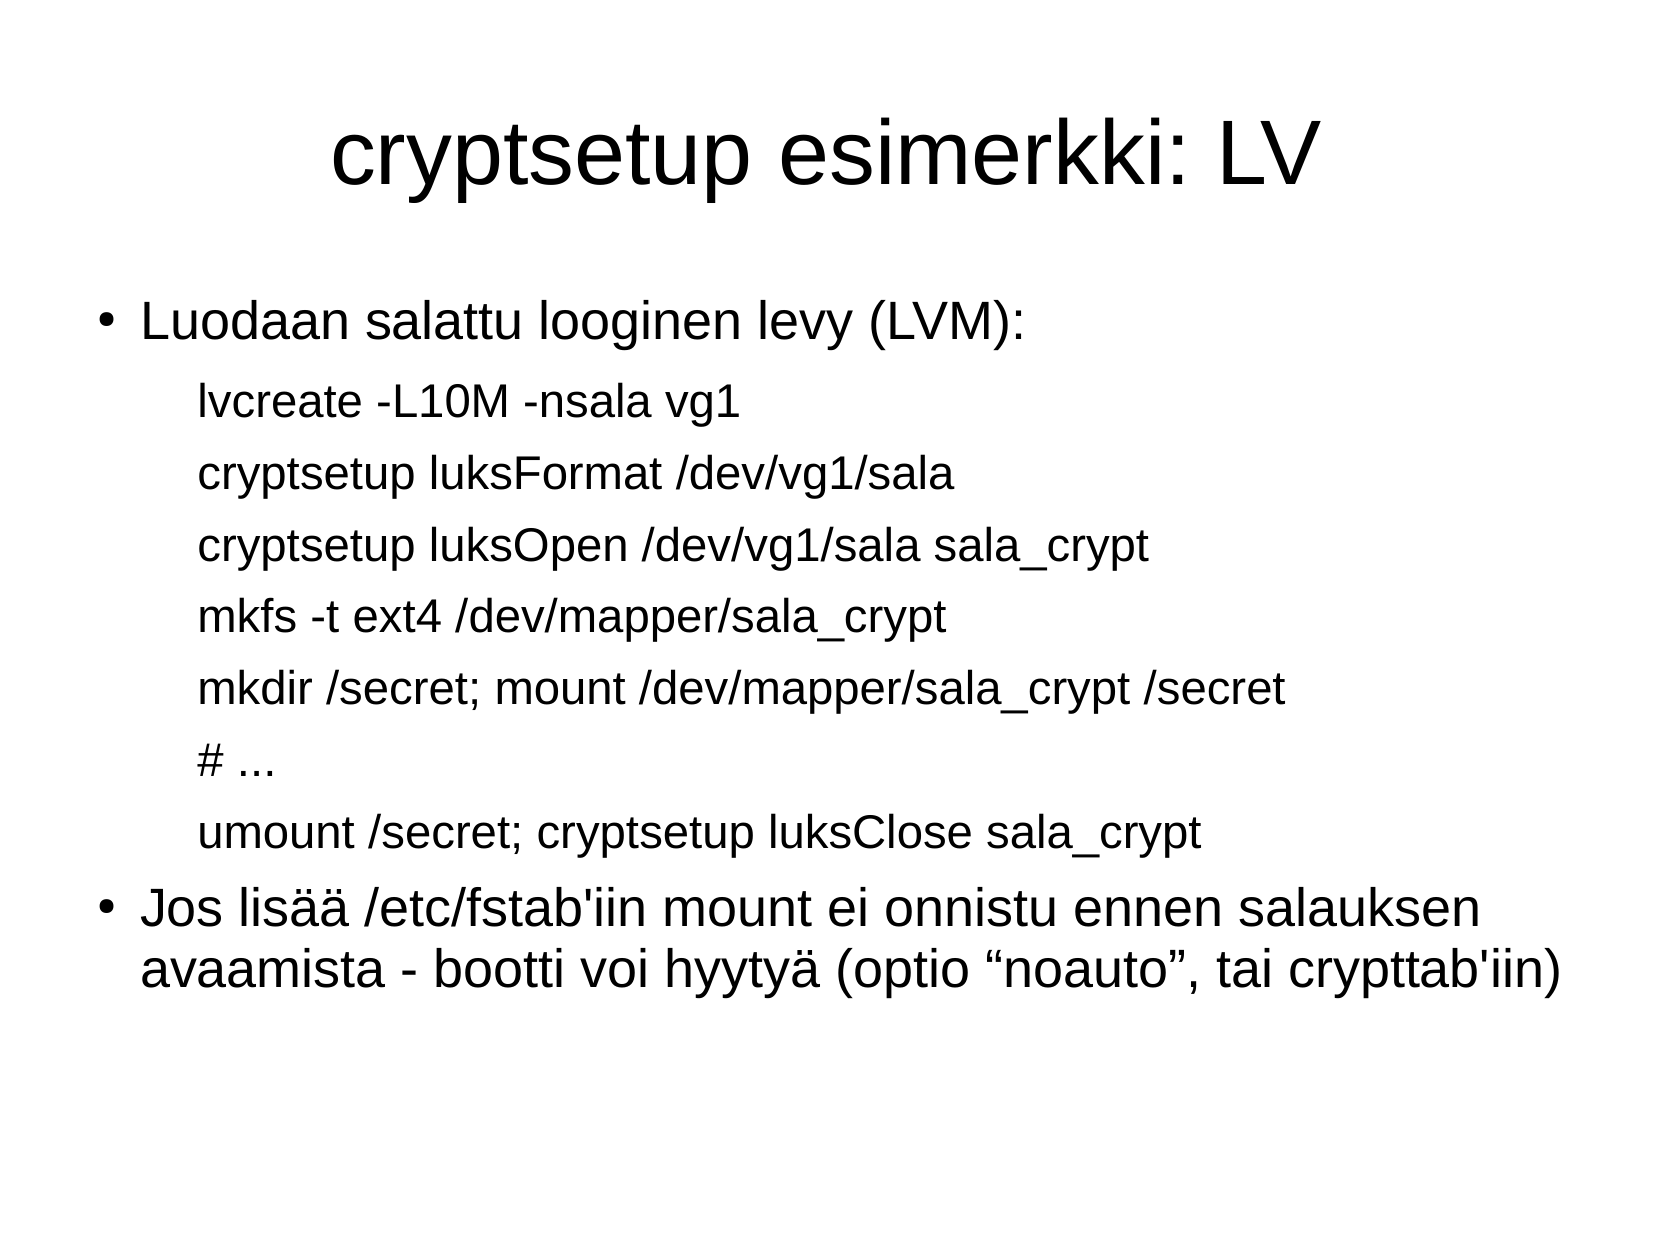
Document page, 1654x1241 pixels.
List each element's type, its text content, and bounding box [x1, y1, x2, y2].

title cryptsetup esimerkki: LV [82, 49, 1571, 257]
list Luodaan salattu looginen levy (LVM): lvcreate -L10M -nsala vg1 cryptsetup luksFormat /dev/vg1/sala cryptsetup luksOpen /dev/vg1/sala sala_crypt mkfs -t ext4 /dev/mapper/sala_crypt mkdir /secret; mount /dev/mapper/sala_crypt /secret # ... umount /secret; cryptsetup luksClose sala_crypt Jos lisää /etc/fstab'iin mount ei onnistu ennen salauksen avaamista - bootti voi hyytyä (optio “noauto”, tai crypttab'iin) [82, 290, 1571, 1010]
